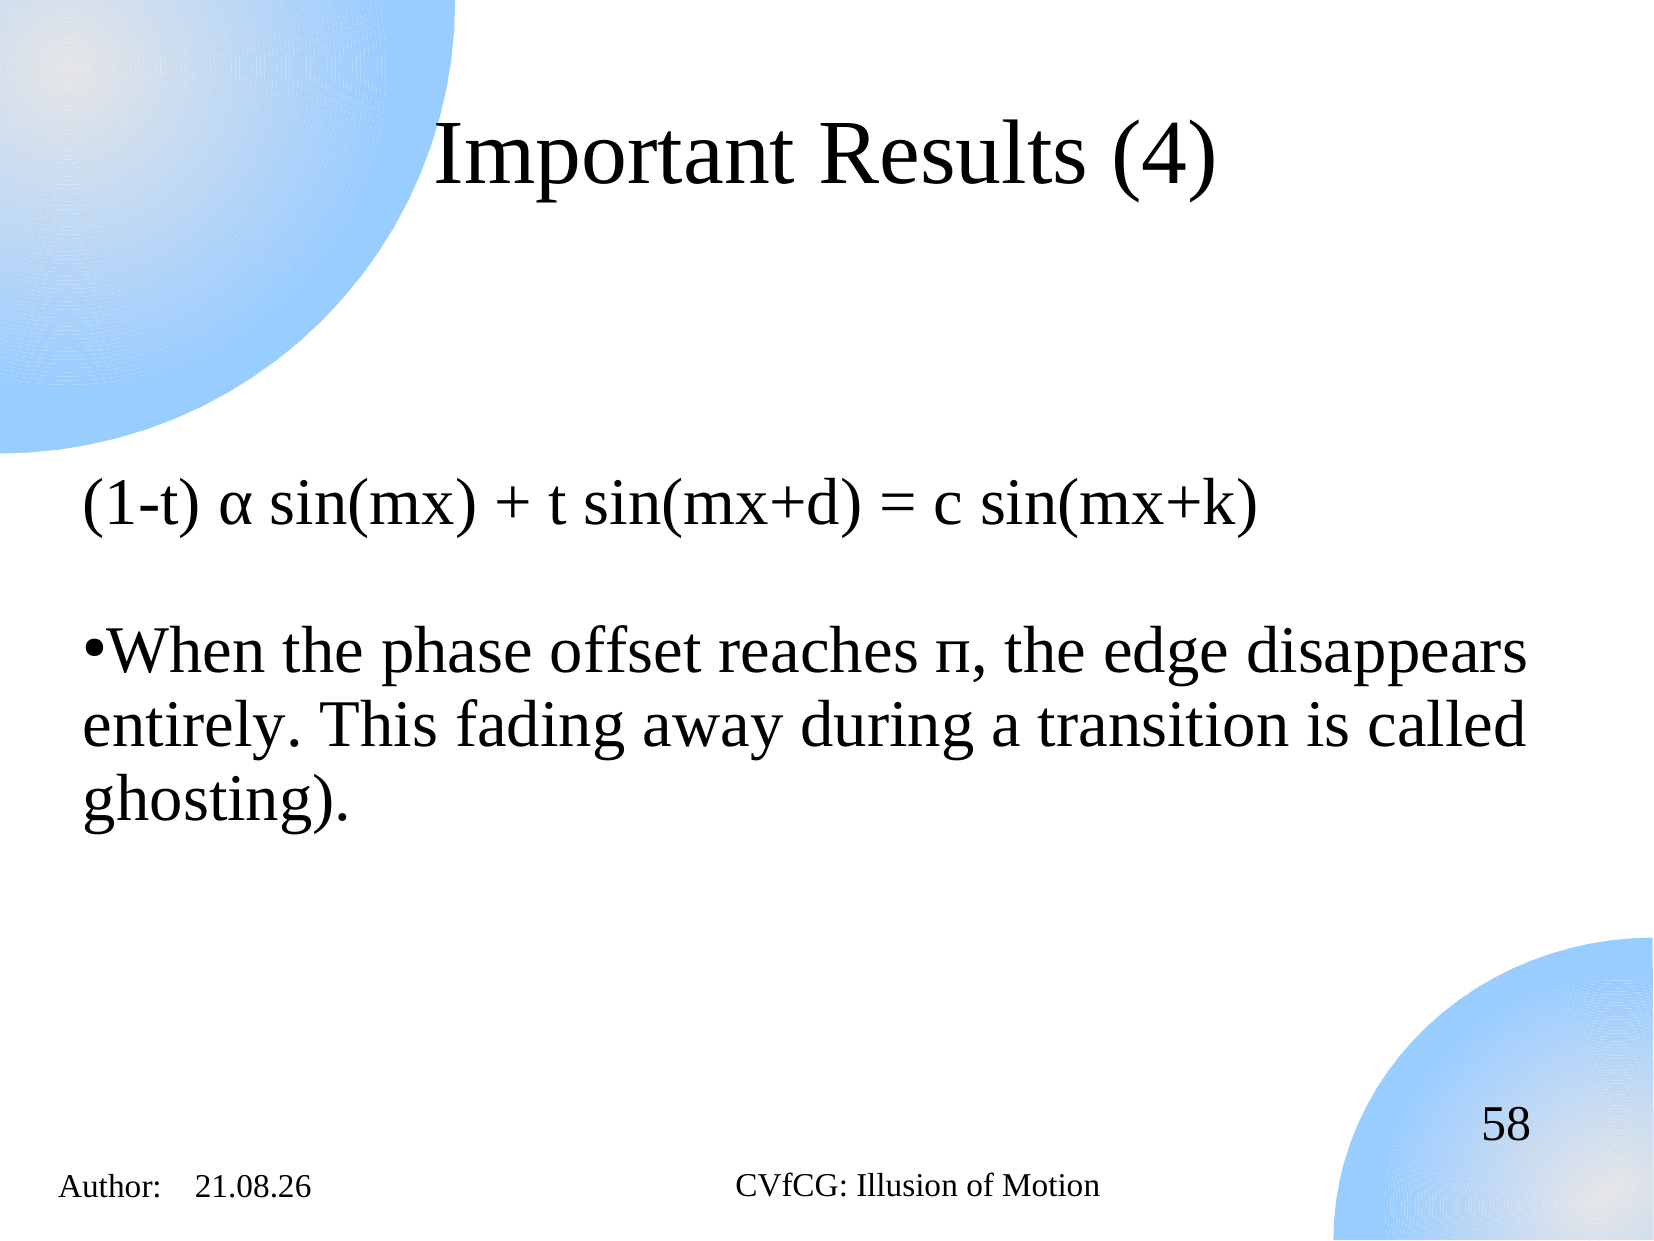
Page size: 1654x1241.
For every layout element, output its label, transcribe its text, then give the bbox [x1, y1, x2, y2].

text_box CVfCG: Illusion of Motion [735, 1166, 1346, 1204]
subtitle (1-t) α sin(mx) + t sin(mx+d) = c sin(mx+k) When the phase offset reaches п, the edge disappears entirely. This fading away during a transition is called ghosting). [82, 290, 1571, 1010]
title Important Results (4) [82, 49, 1571, 257]
text_box <number> [1401, 1095, 1611, 1152]
